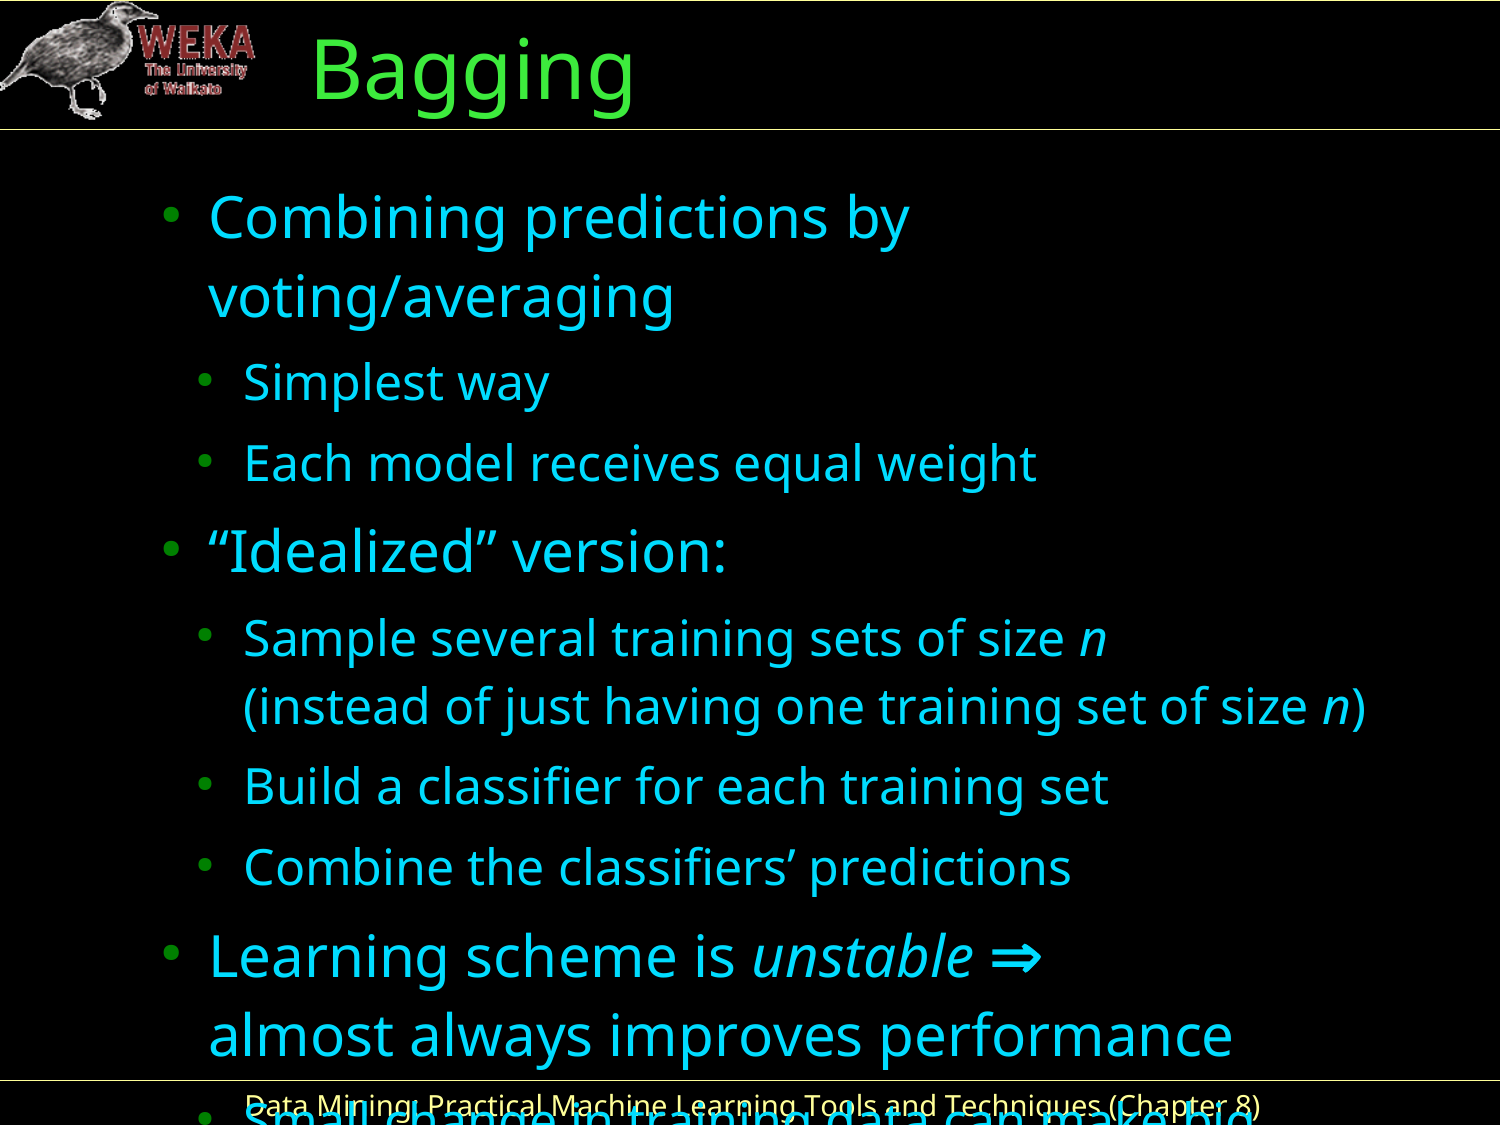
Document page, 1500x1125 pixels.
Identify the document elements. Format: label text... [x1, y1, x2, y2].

title Bagging [295, 0, 1500, 148]
text_box Combining predictions by voting/averaging Simplest way Each model receives equal weight “Idealized” version: Sample several training sets of size n (instead of just having one training set of size n) Build a classifier for each training set Combine the classifiers’ predictions Learning scheme is unstable  almost always improves performance Small change in training data can make big change in model (e.g. decision trees) [146, 169, 1384, 1016]
picture [0, 1, 266, 129]
